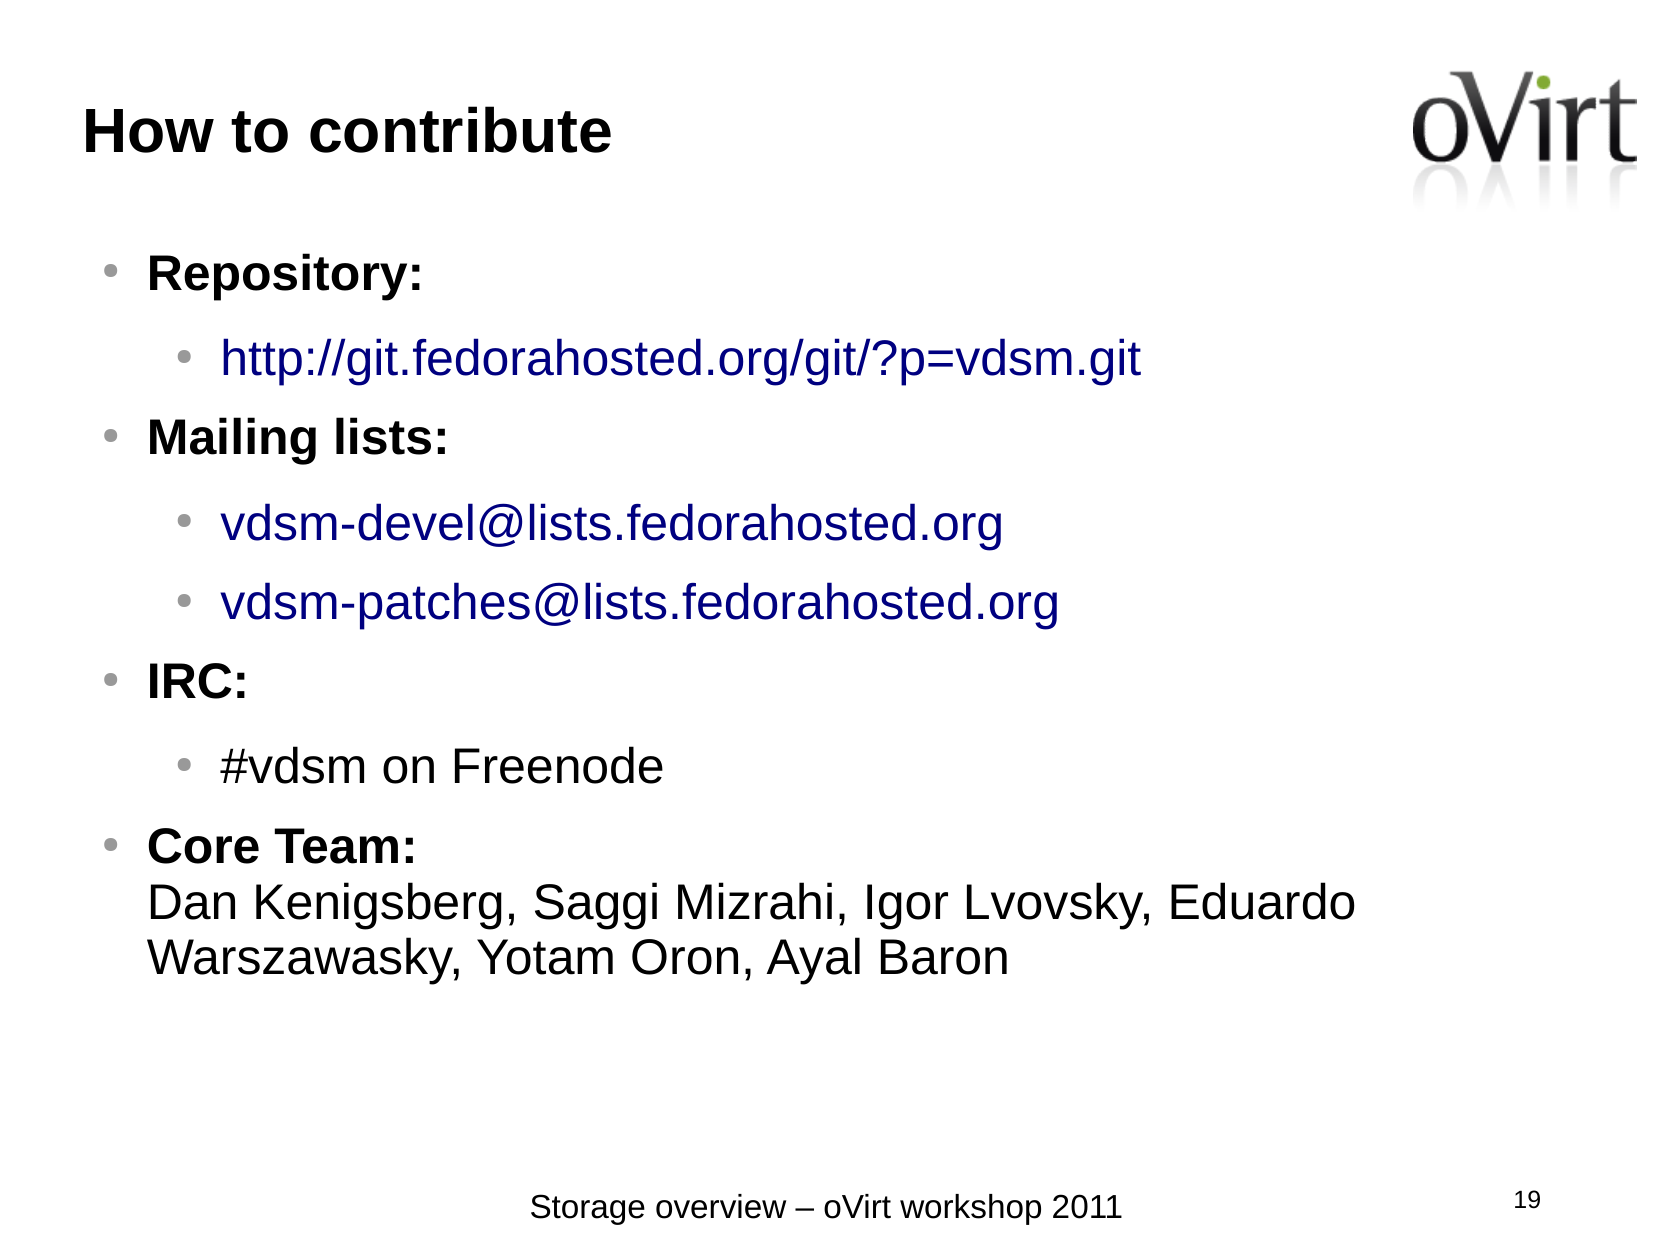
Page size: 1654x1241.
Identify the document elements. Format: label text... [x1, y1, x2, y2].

picture [1571, 63, 1637, 212]
title How to contribute [82, 37, 1571, 226]
list Repository: http://git.fedorahosted.org/git/?p=vdsm.git Mailing lists: vdsm-devel@lists.fedorahosted.org vdsm-patches@lists.fedorahosted.org IRC: #vdsm on Freenode Core Team: Dan Kenigsberg, Saggi Mizrahi, Igor Lvovsky, Eduardo Warszawasky, Yotam Oron, Ayal Baron [86, 244, 1576, 1071]
